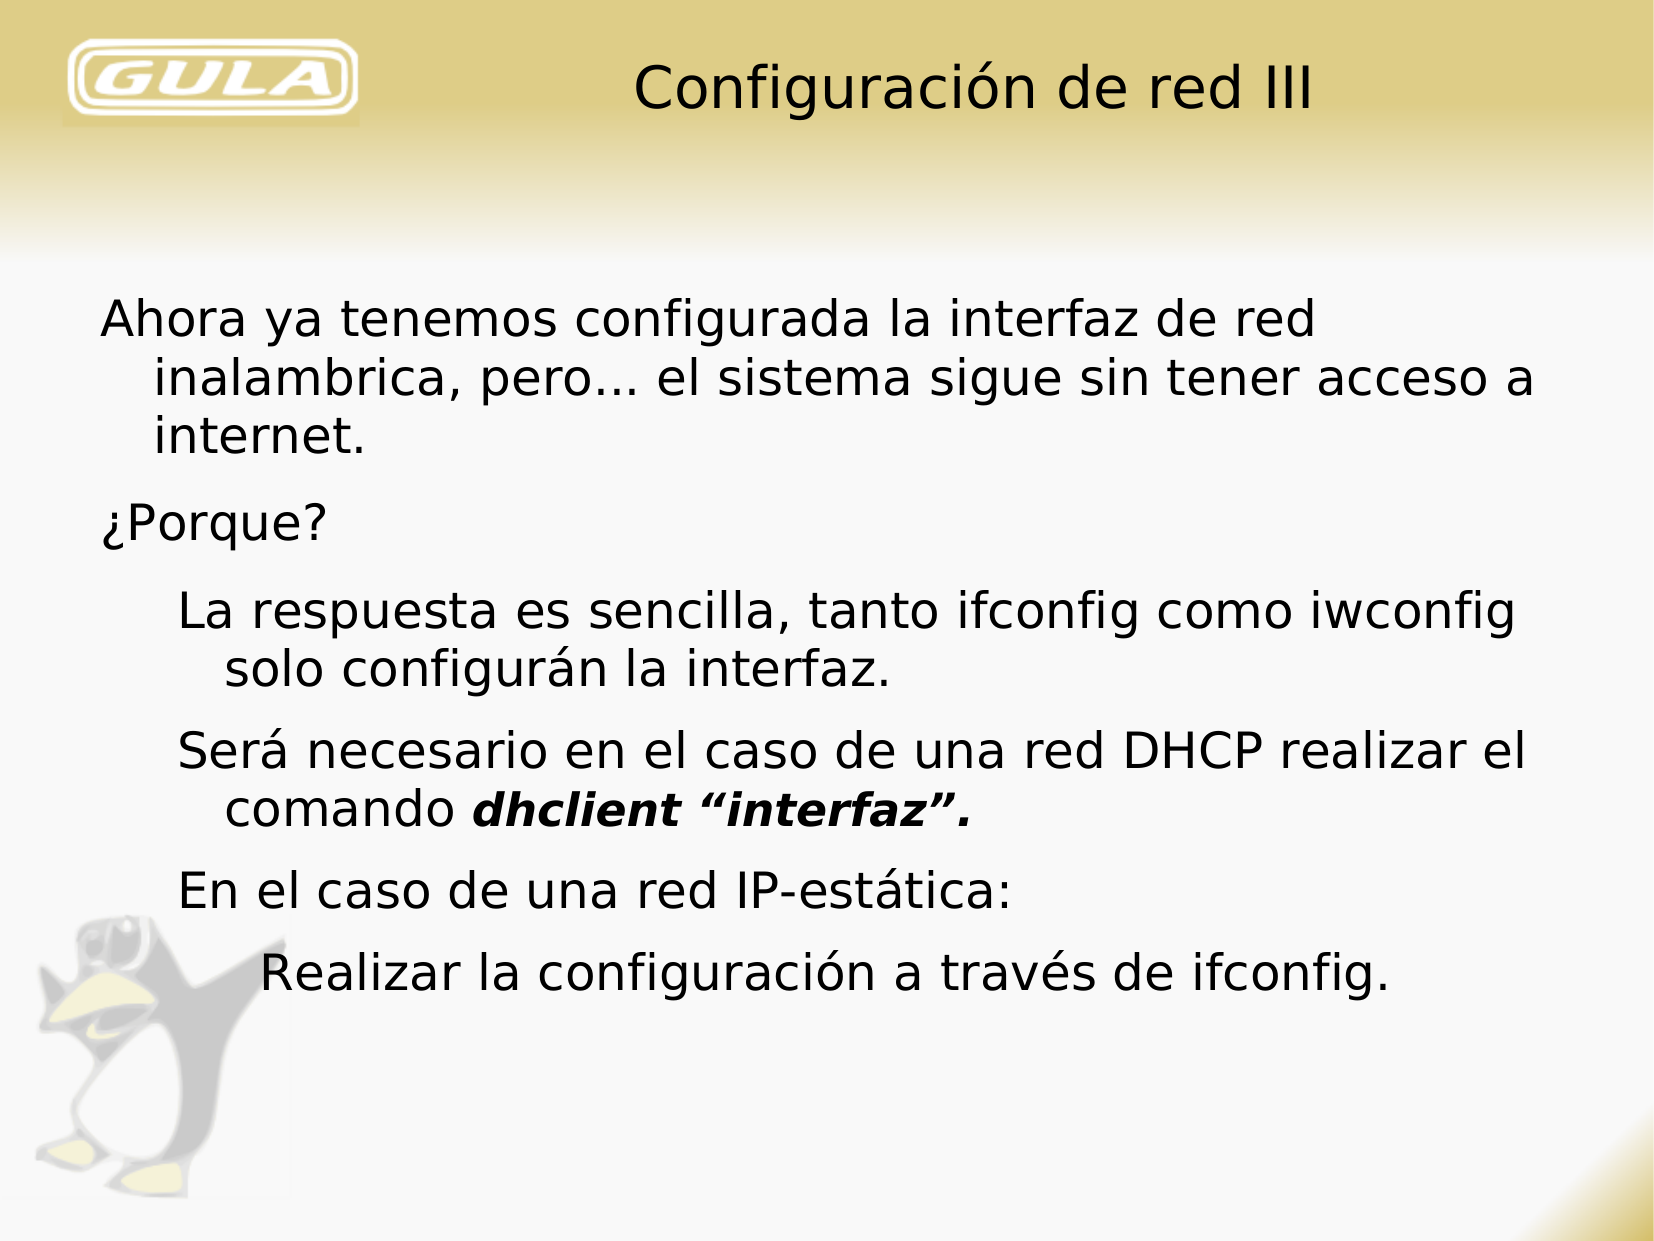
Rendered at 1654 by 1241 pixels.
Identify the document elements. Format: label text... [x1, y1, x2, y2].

title Configuración de red III [383, 22, 1565, 154]
list Ahora ya tenemos configurada la interfaz de red inalambrica, pero... el sistema sigue sin tener acceso a internet. ¿Porque? La respuesta es sencilla, tanto ifconfig como iwconfig solo configurán la interfaz. Será necesario en el caso de una red DHCP realizar el comando dhclient “interfaz”. En el caso de una red IP-estática: Realizar la configuración a través de ifconfig. [82, 290, 1571, 1094]
picture [0, 0, 1654, 1241]
